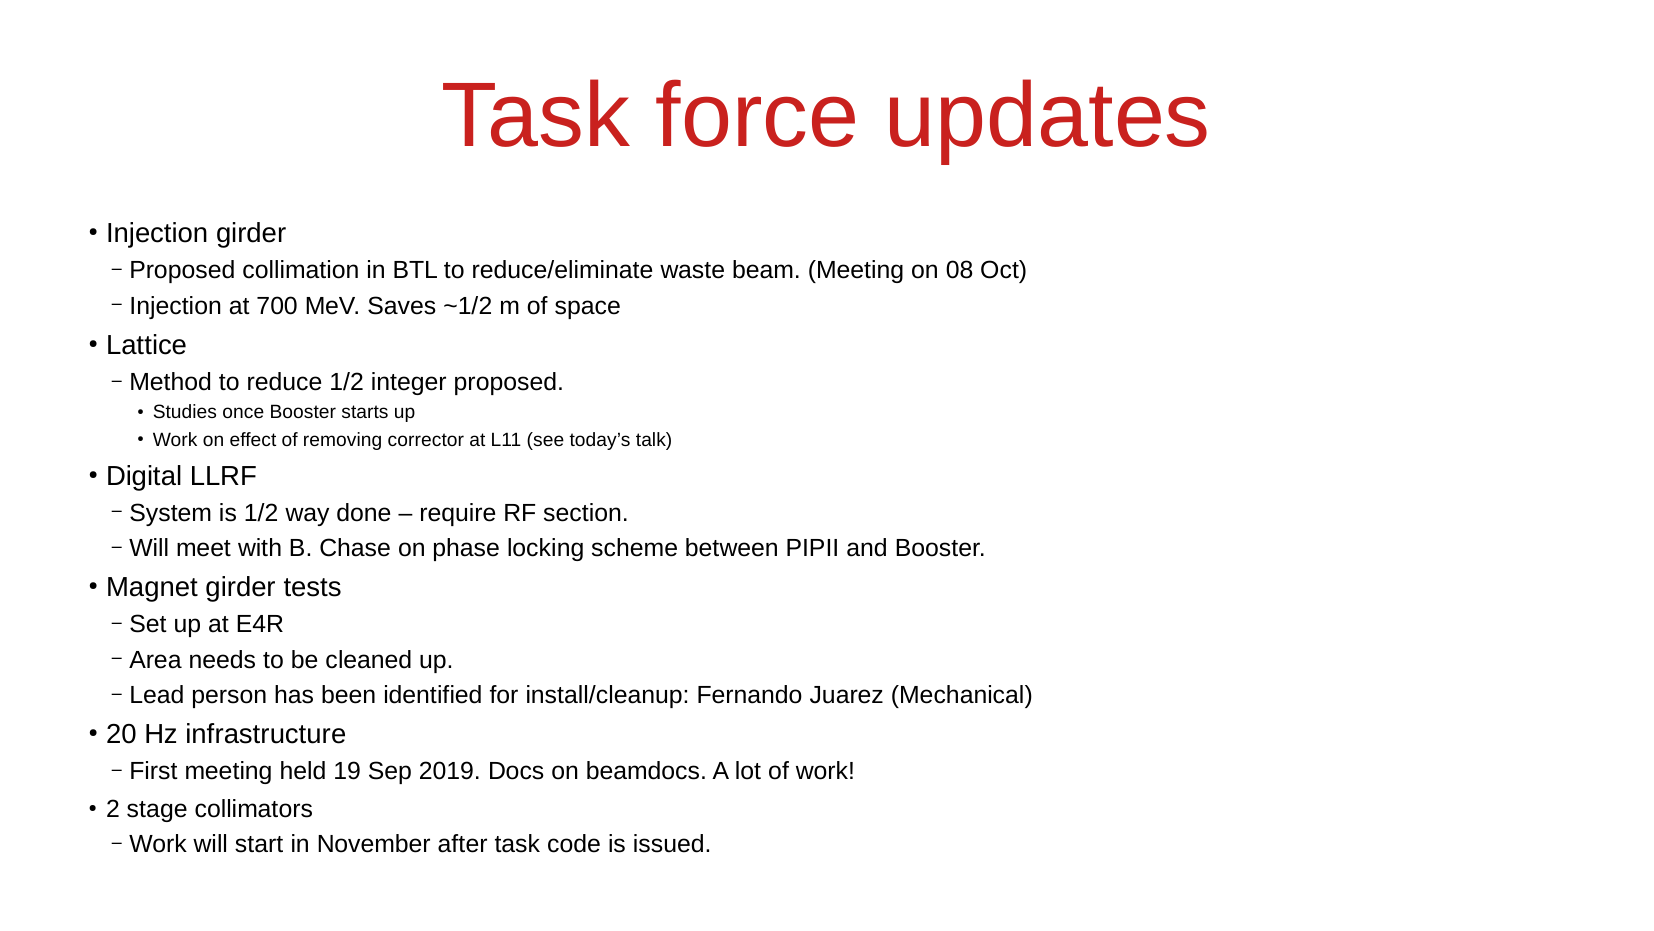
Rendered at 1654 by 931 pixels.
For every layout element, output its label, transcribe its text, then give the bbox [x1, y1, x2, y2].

title Task force updates [82, 37, 1571, 193]
list Injection girder Proposed collimation in BTL to reduce/eliminate waste beam. (Meeting on 08 Oct) Injection at 700 MeV. Saves ~1/2 m of space Lattice Method to reduce 1/2 integer proposed. Studies once Booster starts up Work on effect of removing corrector at L11 (see today’s talk) Digital LLRF System is 1/2 way done – require RF section. Will meet with B. Chase on phase locking scheme between PIPII and Booster. Magnet girder tests Set up at E4R Area needs to be cleaned up. Lead person has been identified for install/cleanup: Fernando Juarez (Mechanical) 20 Hz infrastructure First meeting held 19 Sep 2019. Docs on beamdocs. A lot of work! 2 stage collimators Work will start in November after task code is issued. [82, 217, 1571, 874]
